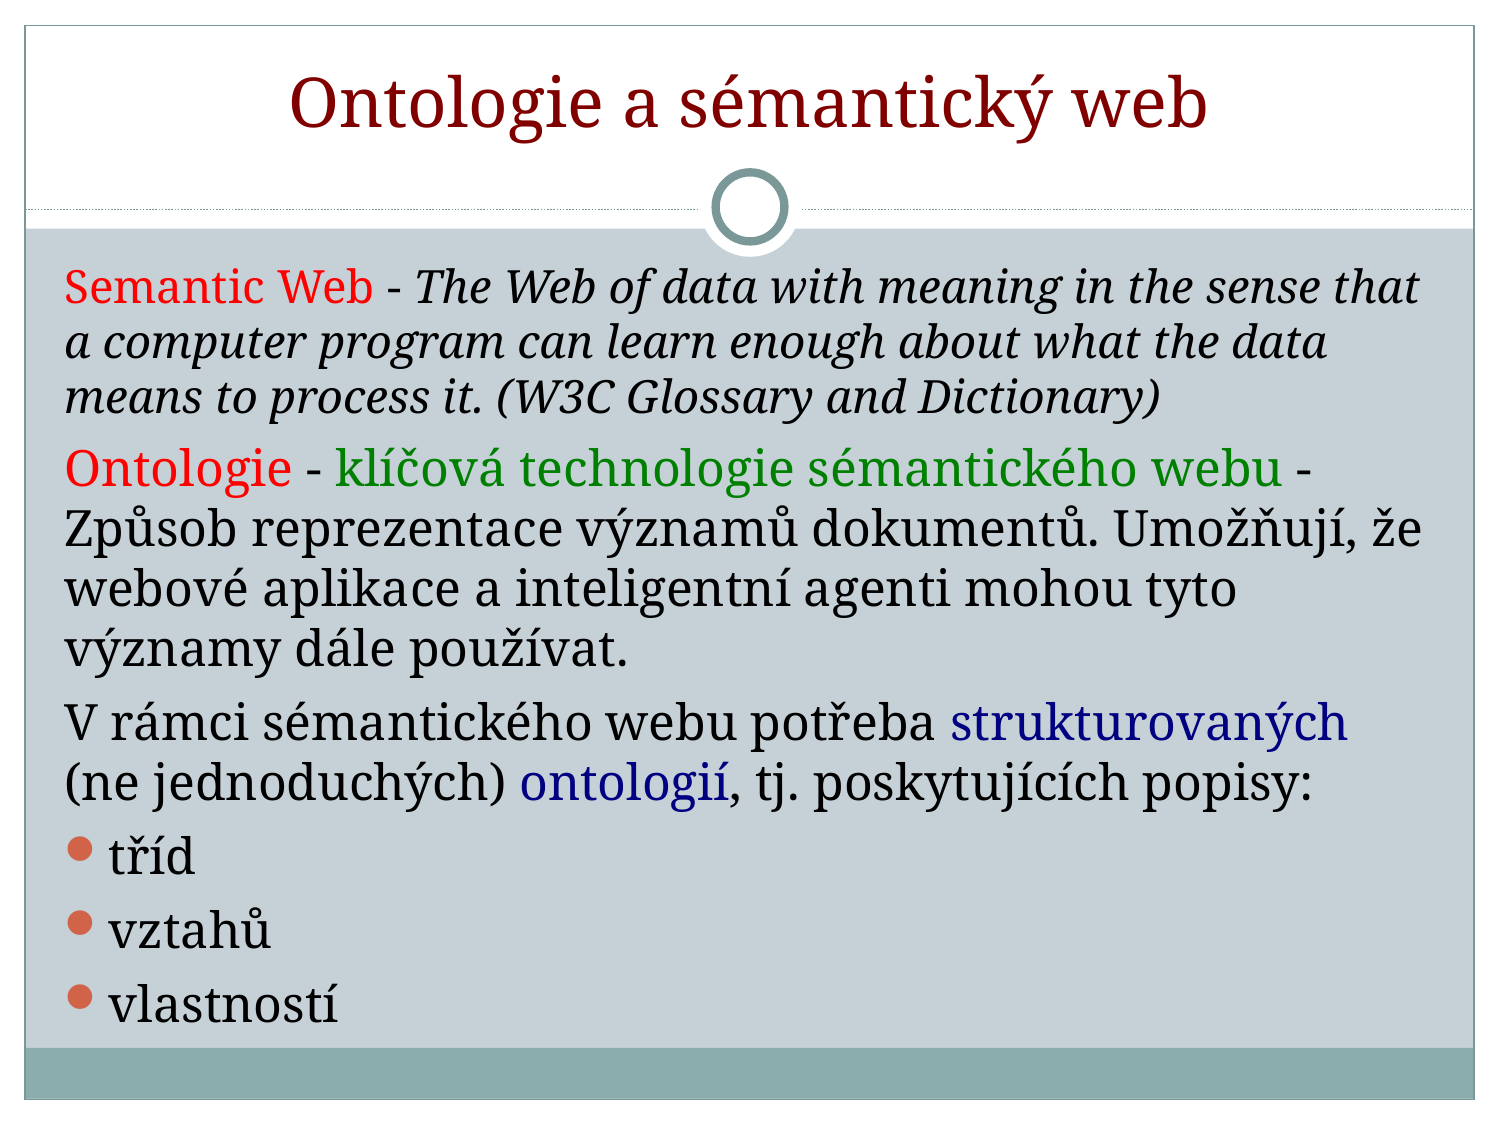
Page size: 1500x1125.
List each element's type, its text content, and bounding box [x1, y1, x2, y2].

title Ontologie a sémantický web [49, 37, 1450, 163]
list Semantic Web - The Web of data with meaning in the sense that a computer program can learn enough about what the data means to process it. (W3C Glossary and Dictionary) Ontologie - klíčová technologie sémantického webu - Způsob reprezentace významů dokumentů. Umožňují, že webové aplikace a inteligentní agenti mohou tyto významy dále používat. V rámci sémantického webu potřeba strukturovaných (ne jednoduchých) ontologií, tj. poskytujících popisy: tříd vztahů vlastností [49, 249, 1450, 1125]
